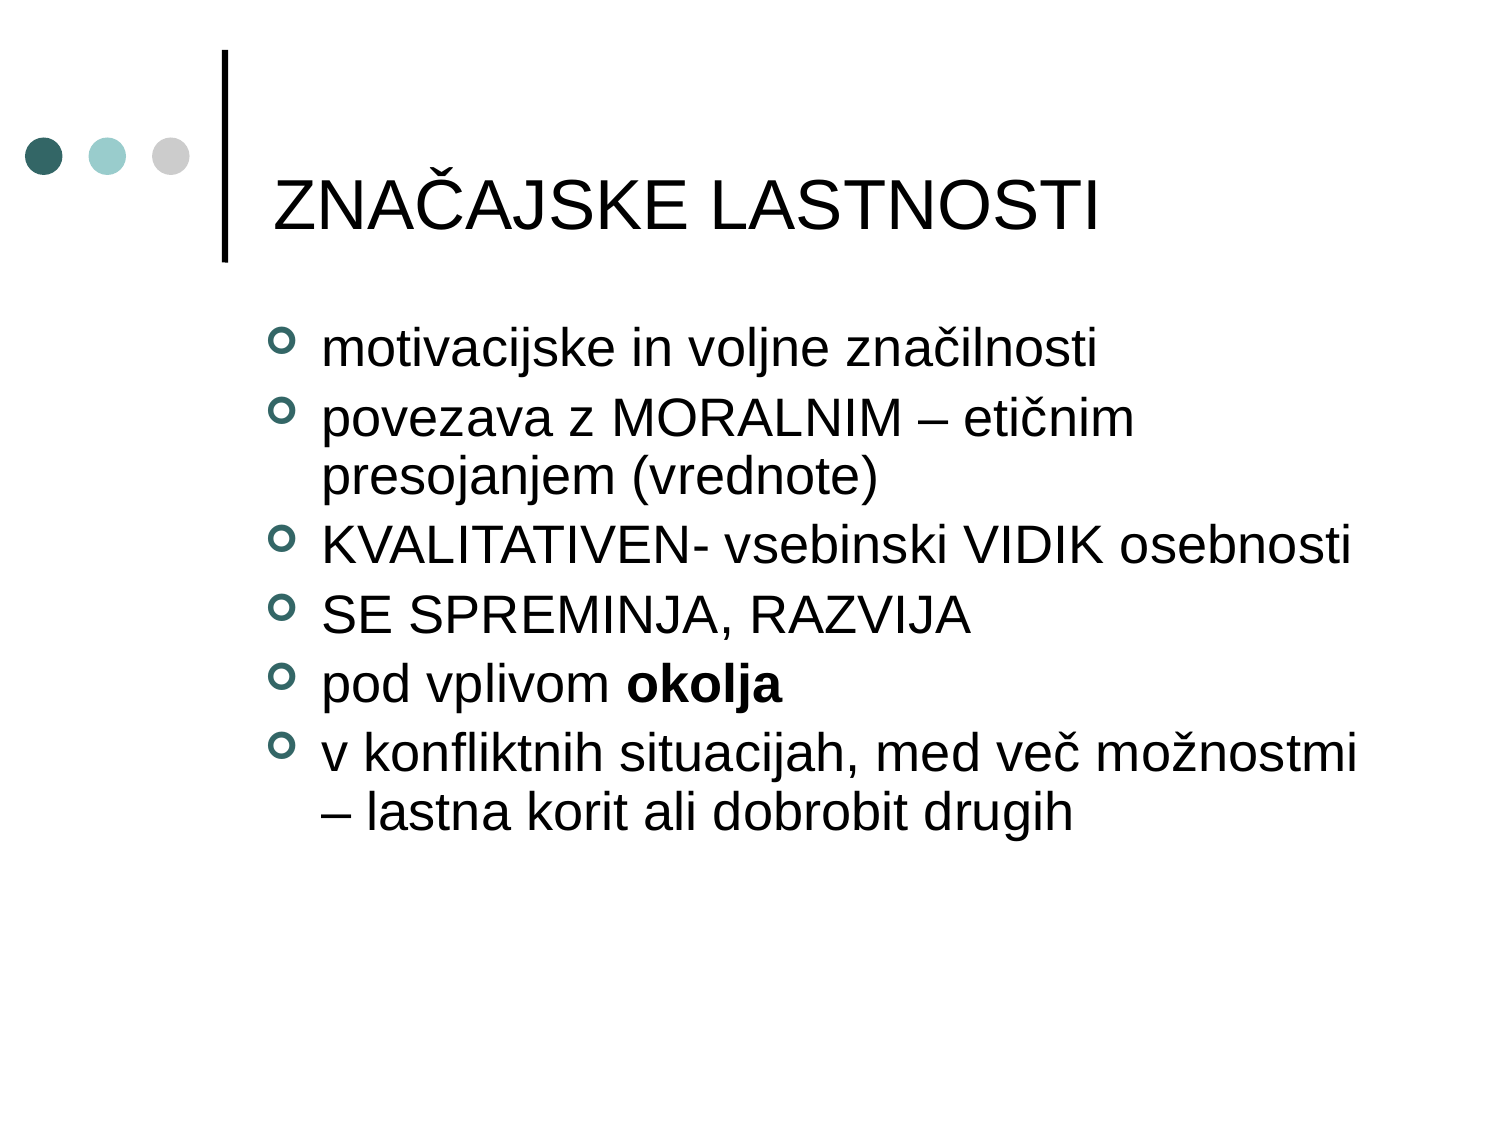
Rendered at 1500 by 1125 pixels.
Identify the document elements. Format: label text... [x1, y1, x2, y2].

title ZNAČAJSKE LASTNOSTI [159, 148, 1435, 254]
list motivacijske in voljne značilnosti povezava z MORALNIM – etičnim presojanjem (vrednote) KVALITATIVEN- vsebinski VIDIK osebnosti SE SPREMINJA, RAZVIJA pod vplivom okolja v konfliktnih situacijah, med več možnostmi – lastna korit ali dobrobit drugih [249, 312, 1400, 988]
